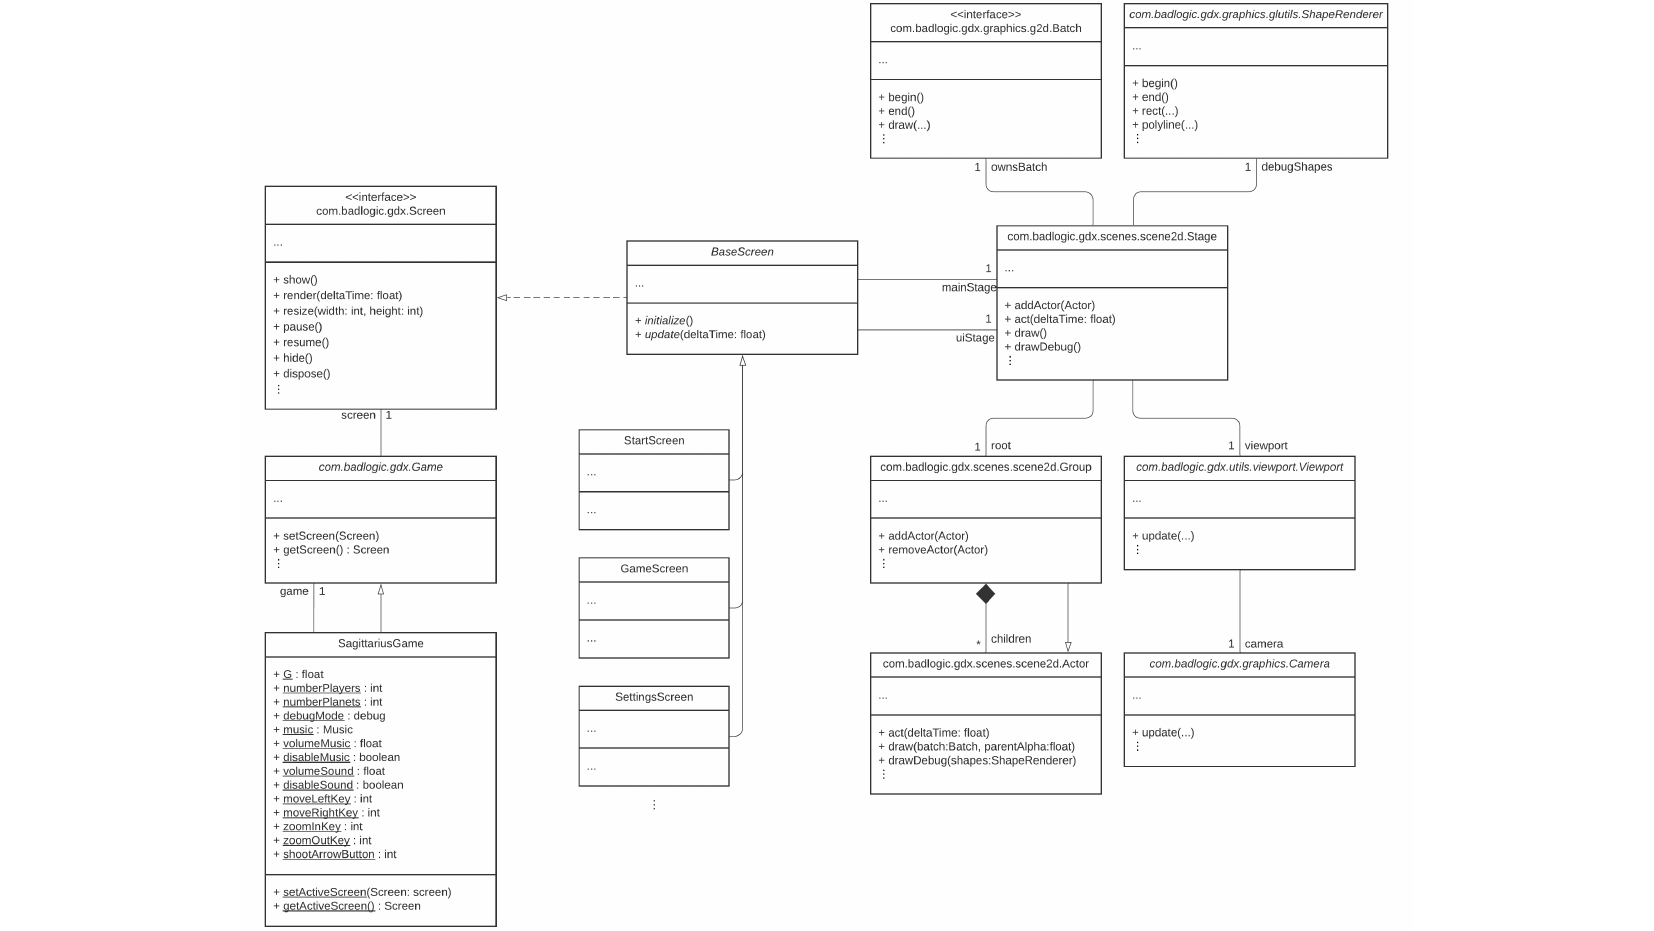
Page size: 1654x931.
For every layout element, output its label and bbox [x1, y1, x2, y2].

picture [240, 0, 1414, 931]
